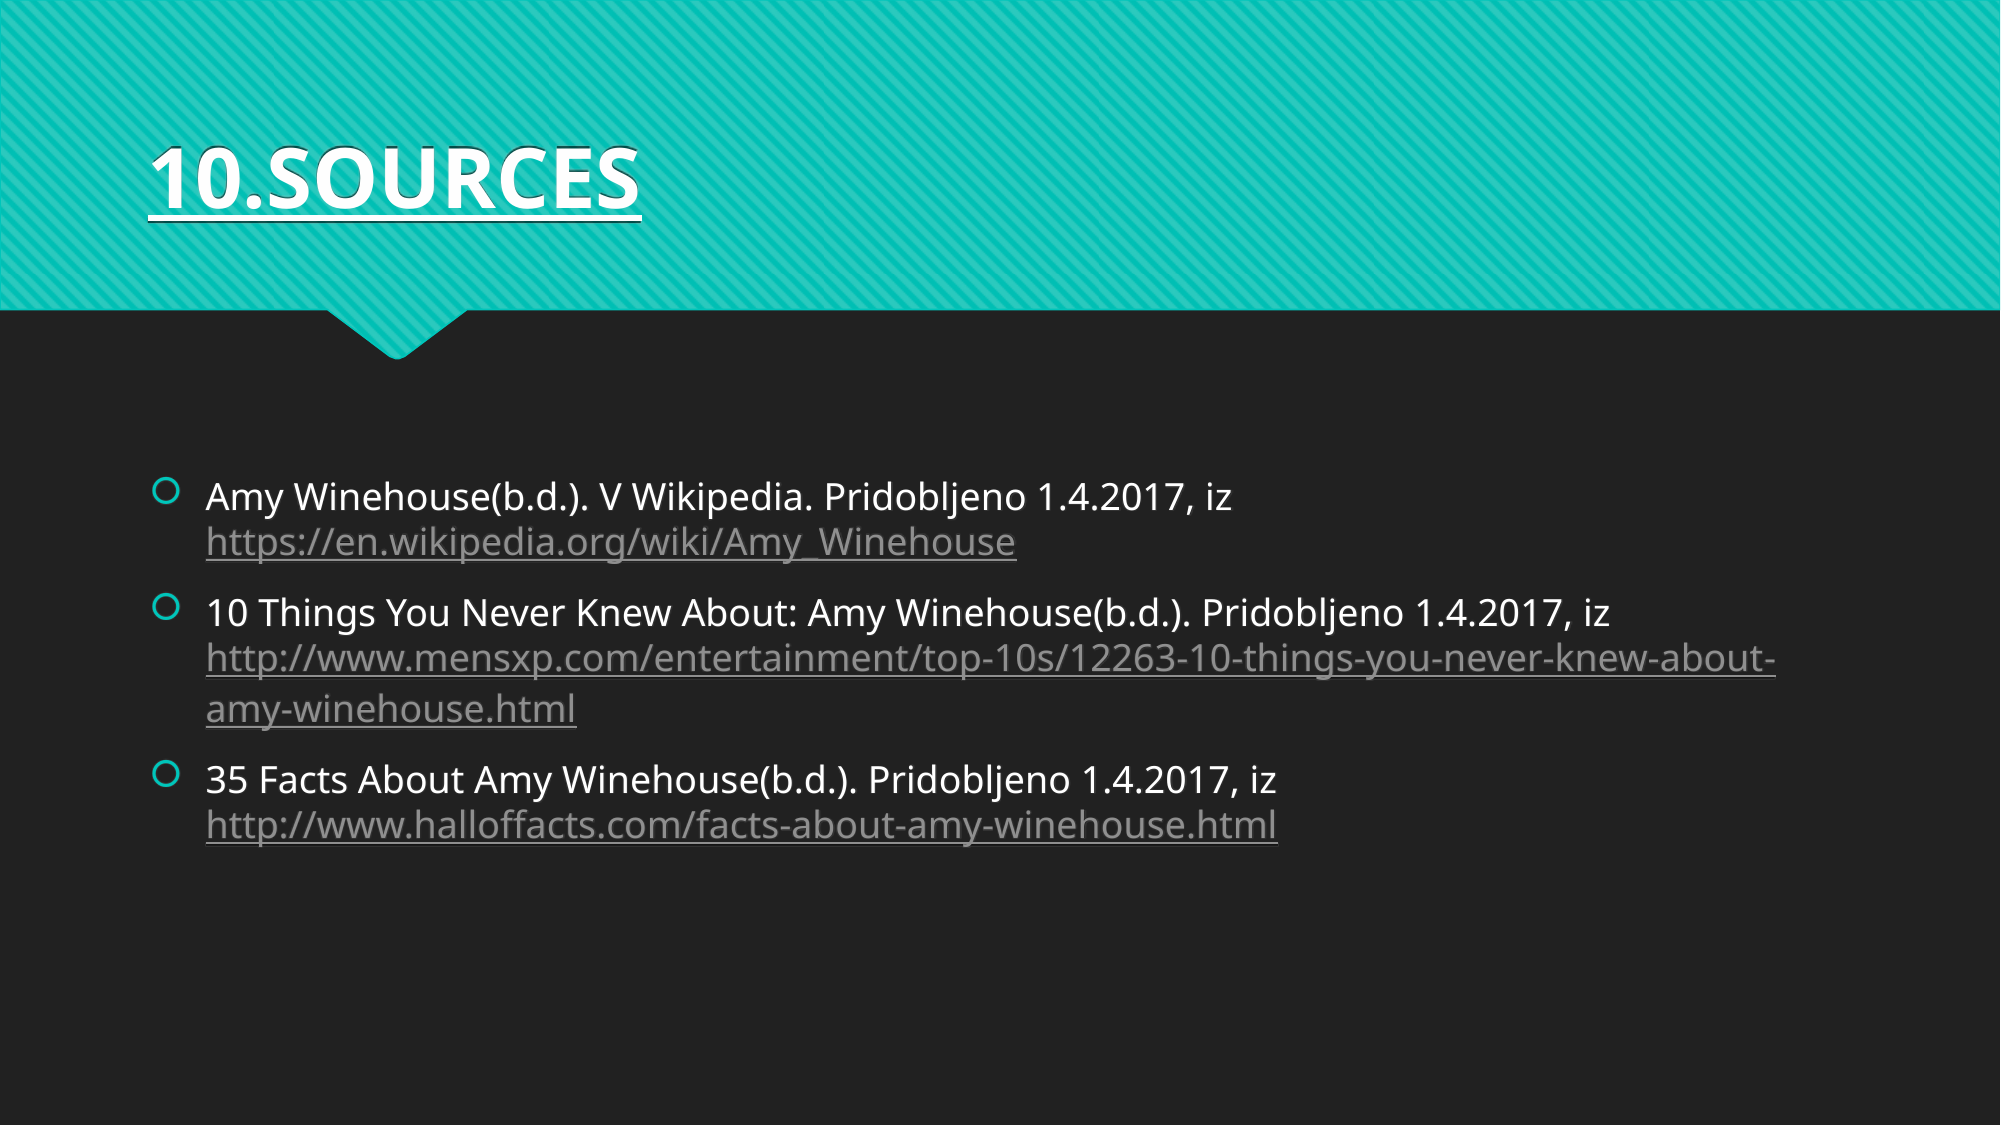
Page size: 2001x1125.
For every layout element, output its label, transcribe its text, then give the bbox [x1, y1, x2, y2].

picture [1, 1, 1999, 357]
title 10.SOURCES [132, 73, 1868, 233]
list Amy Winehouse(b.d.). V Wikipedia. Pridobljeno 1.4.2017, iz https://en.wikipedia.org/wiki/Amy_Winehouse 10 Things You Never Knew About: Amy Winehouse(b.d.). Pridobljeno 1.4.2017, iz http://www.mensxp.com/entertainment/top-10s/12263-10-things-you-never-knew-about-amy-winehouse.html 35 Facts About Amy Winehouse(b.d.). Pridobljeno 1.4.2017, iz http://www.halloffacts.com/facts-about-amy-winehouse.html [134, 364, 1866, 962]
